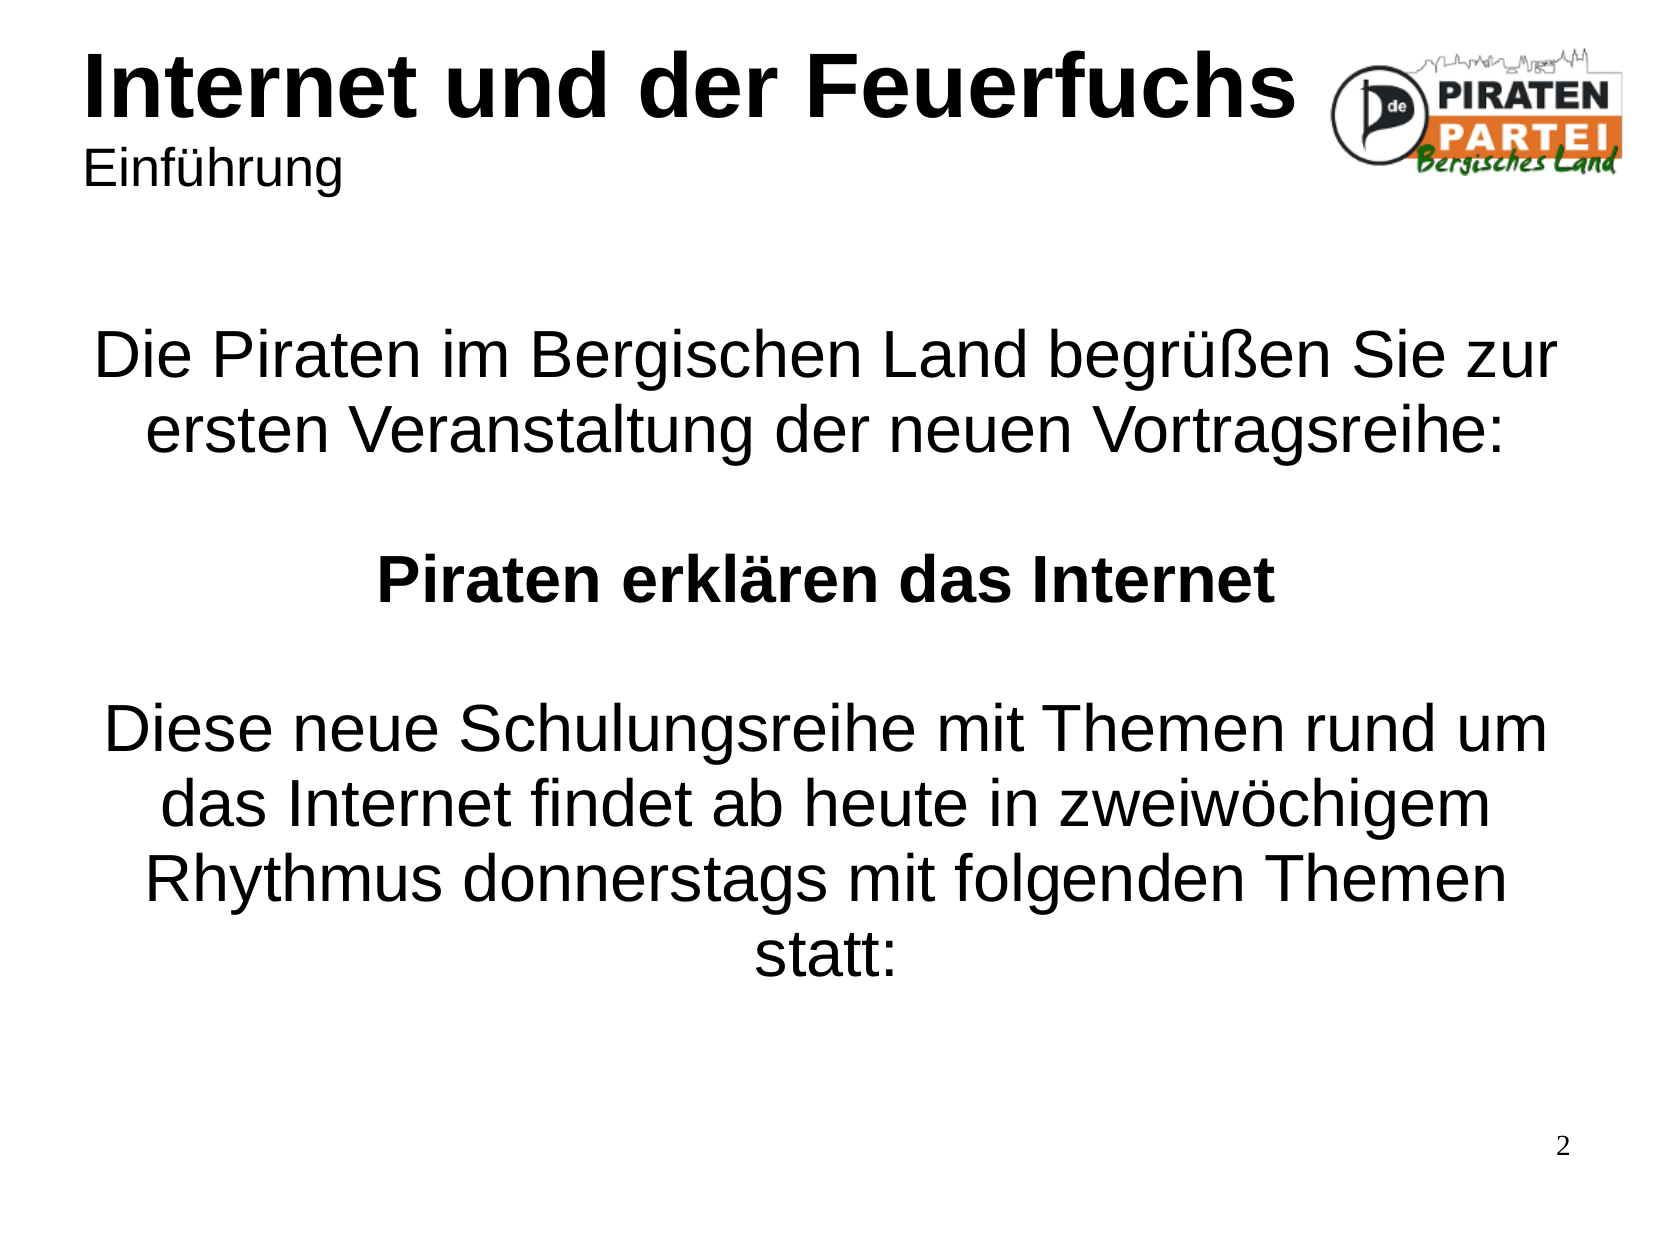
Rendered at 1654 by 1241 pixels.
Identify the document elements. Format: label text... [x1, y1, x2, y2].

subtitle Die Piraten im Bergischen Land begrüßen Sie zur ersten Veranstaltung der neuen Vortragsreihe: Piraten erklären das Internet Diese neue Schulungsreihe mit Themen rund um das Internet findet ab heute in zweiwöchigem Rhythmus donnerstags mit folgenden Themen statt: [82, 206, 1571, 1102]
title Internet und der Feuerfuchs Einführung [82, 34, 1571, 198]
picture [1328, 47, 1625, 176]
